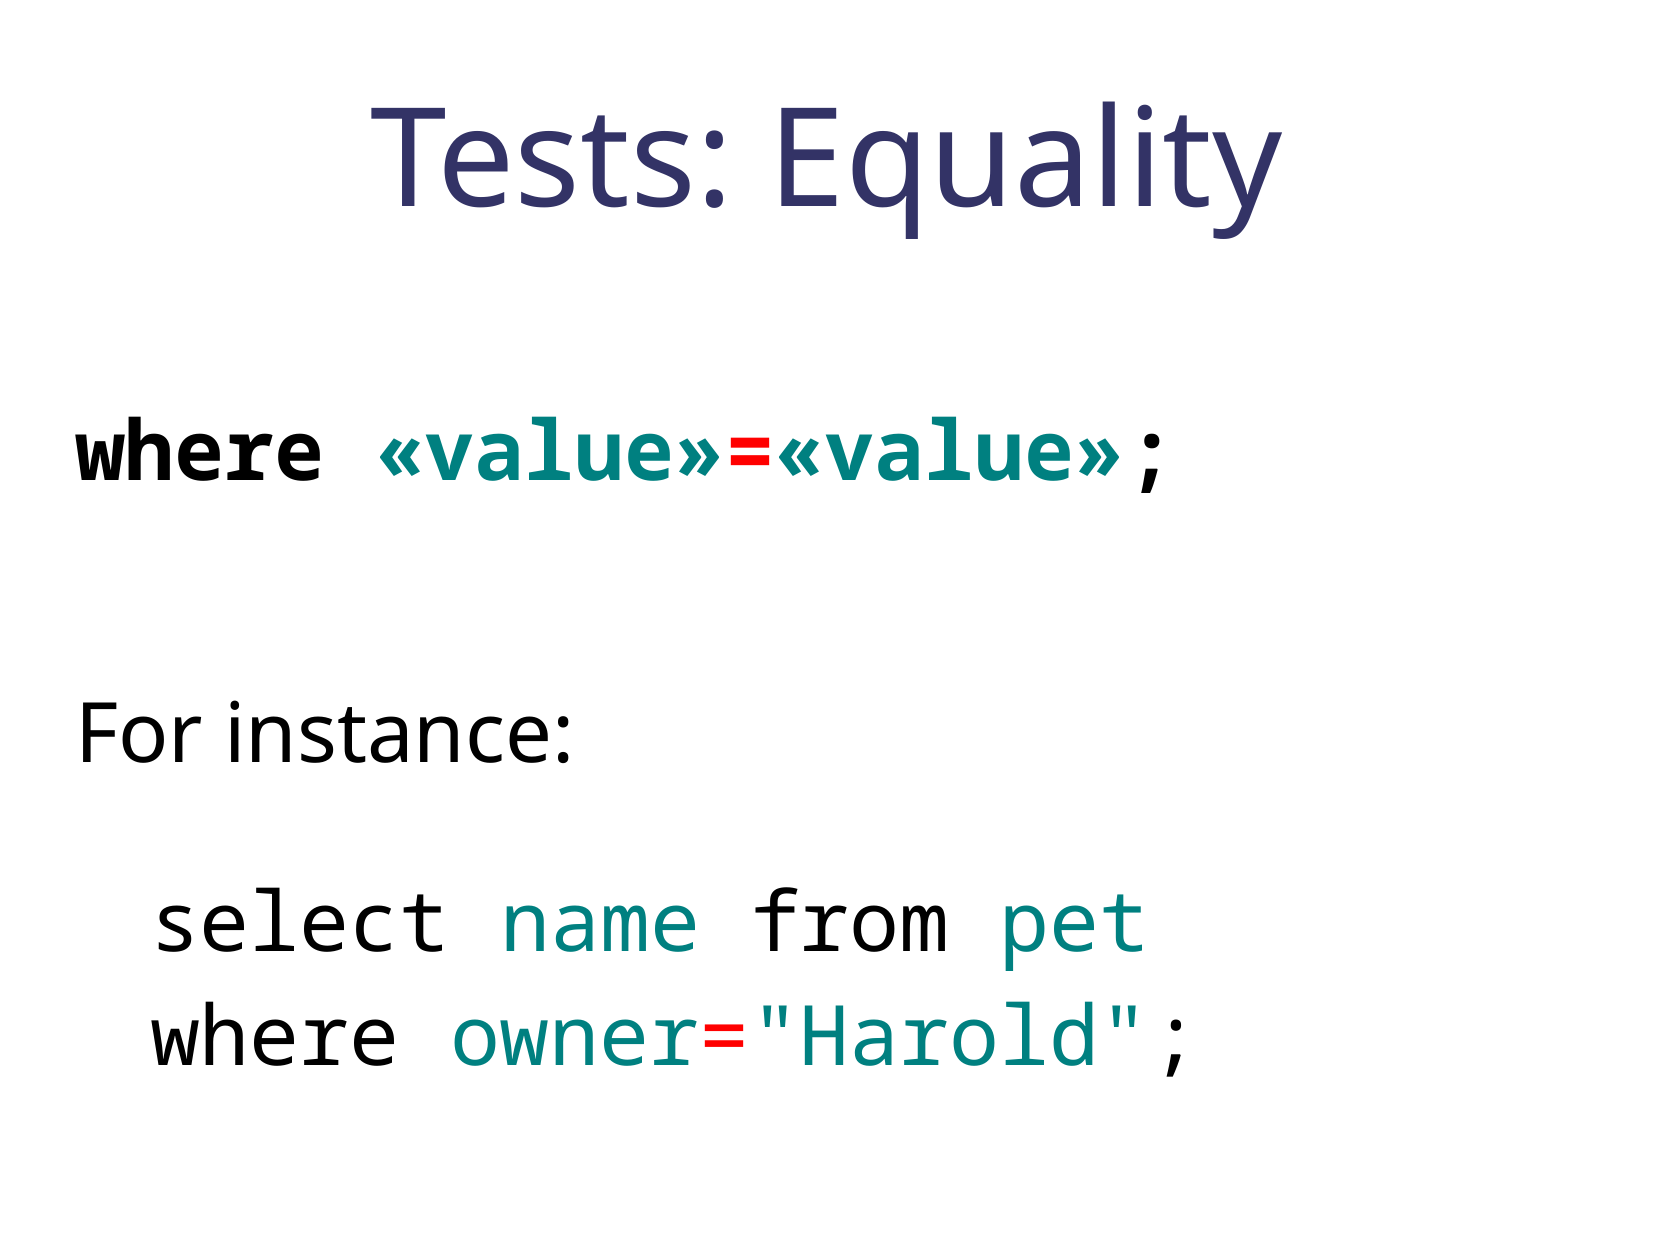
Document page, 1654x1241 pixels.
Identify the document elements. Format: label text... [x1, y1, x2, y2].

subtitle where «value»=«value»; [75, 391, 1560, 551]
text_box select name from pet where owner="Harold"; [150, 863, 1560, 1046]
text_box For instance: [75, 673, 1654, 863]
title Tests: Equality [82, 56, 1571, 250]
